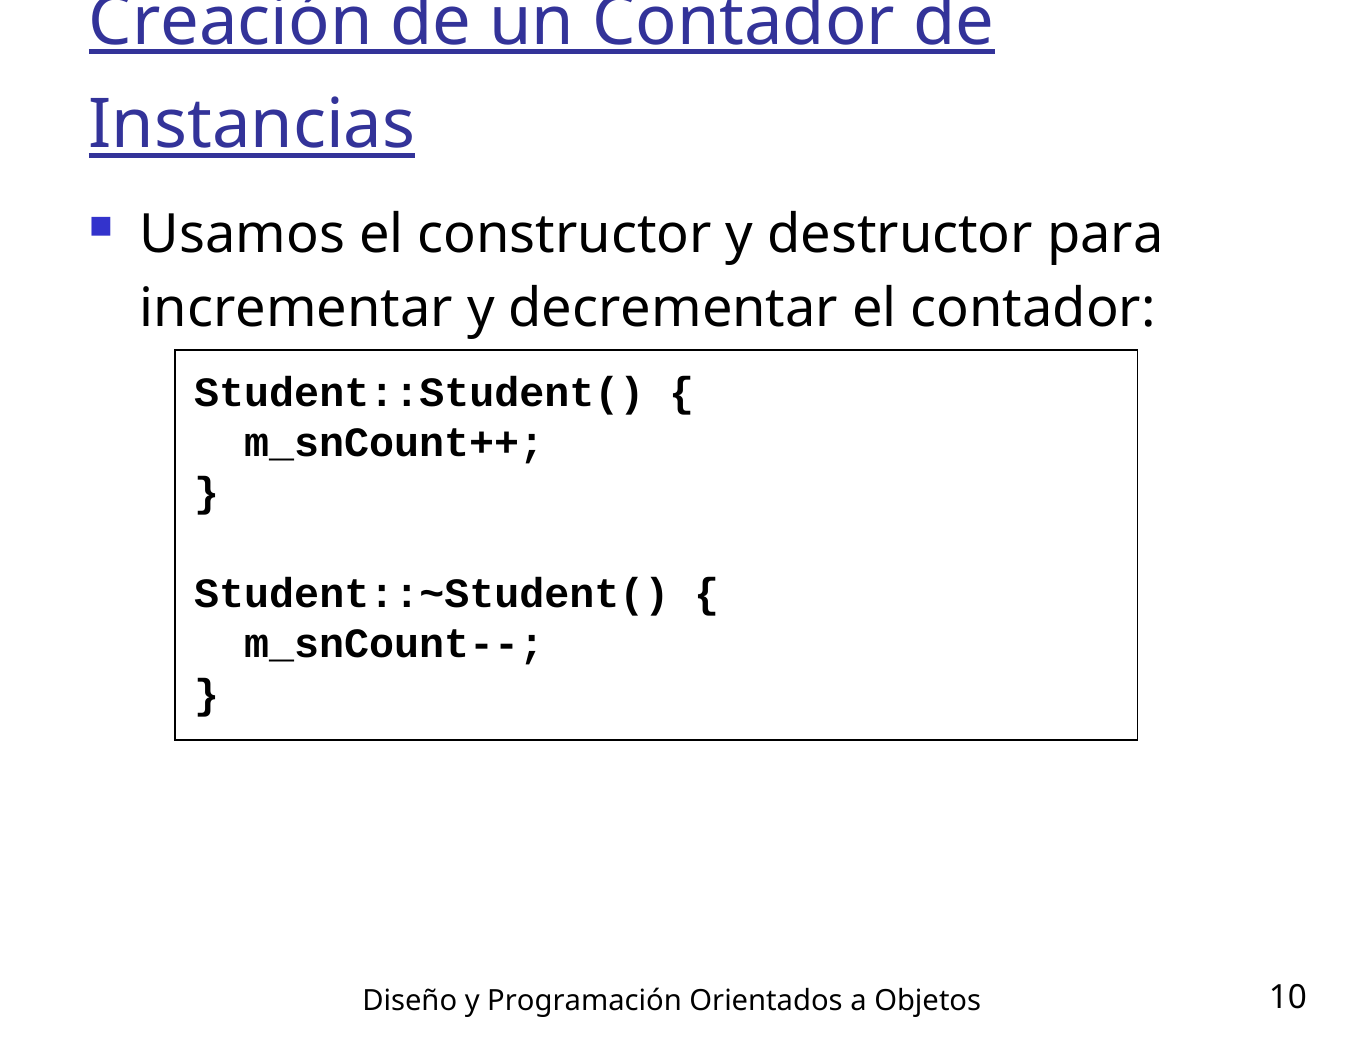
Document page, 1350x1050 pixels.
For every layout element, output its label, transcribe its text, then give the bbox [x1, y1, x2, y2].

list Usamos el constructor y destructor para incrementar y decrementar el contador: [75, 187, 1316, 797]
title Creación de un Contador de Instancias [75, 23, 1319, 175]
